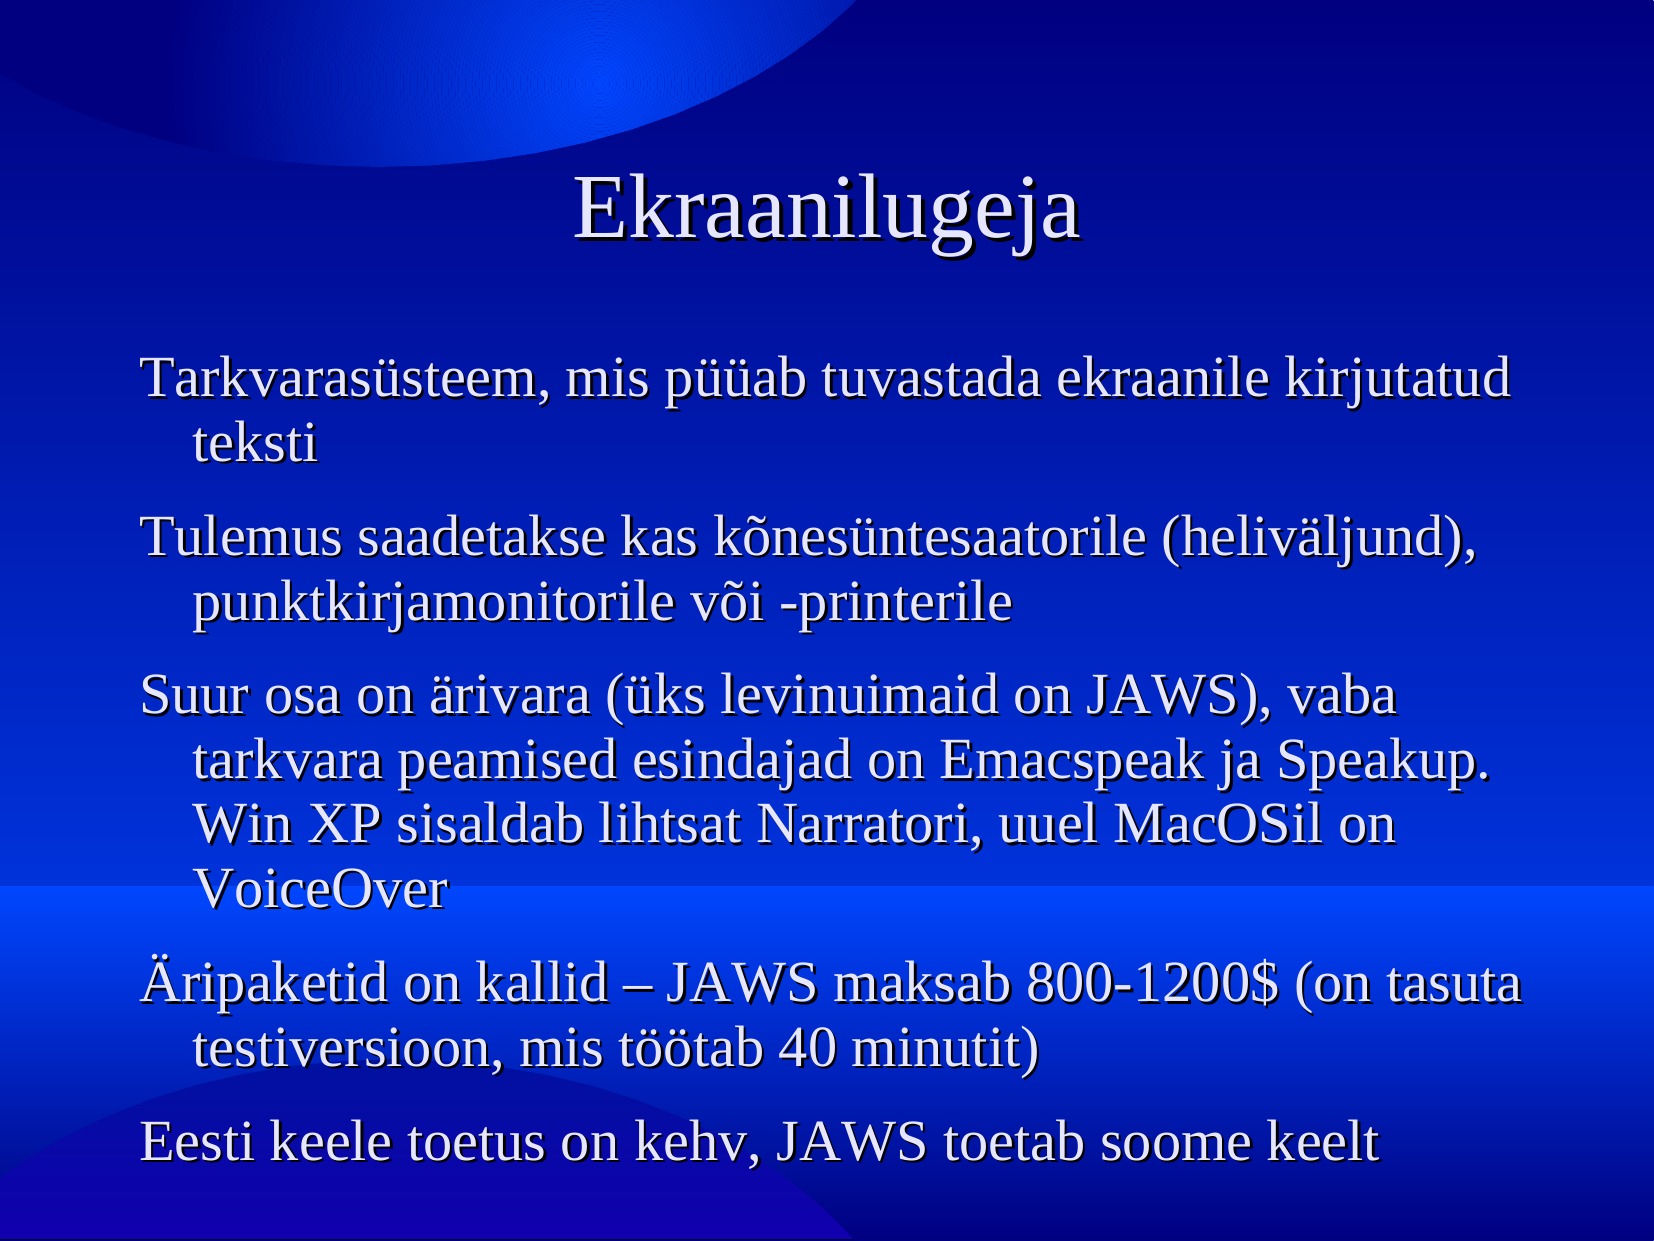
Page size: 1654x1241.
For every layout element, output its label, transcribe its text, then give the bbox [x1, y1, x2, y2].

title Ekraanilugeja [121, 102, 1534, 311]
list Tarkvarasüsteem, mis püüab tuvastada ekraanile kirjutatud teksti Tulemus saadetakse kas kõnesüntesaatorile (heliväljund), punktkirjamonitorile või -printerile Suur osa on ärivara (üks levinuimaid on JAWS), vaba tarkvara peamised esindajad on Emacspeak ja Speakup. Win XP sisaldab lihtsat Narratori, uuel MacOSil on VoiceOver Äripaketid on kallid – JAWS maksab 800-1200$ (on tasuta testiversioon, mis töötab 40 minutit) Eesti keele toetus on kehv, JAWS toetab soome keelt [121, 344, 1534, 1173]
